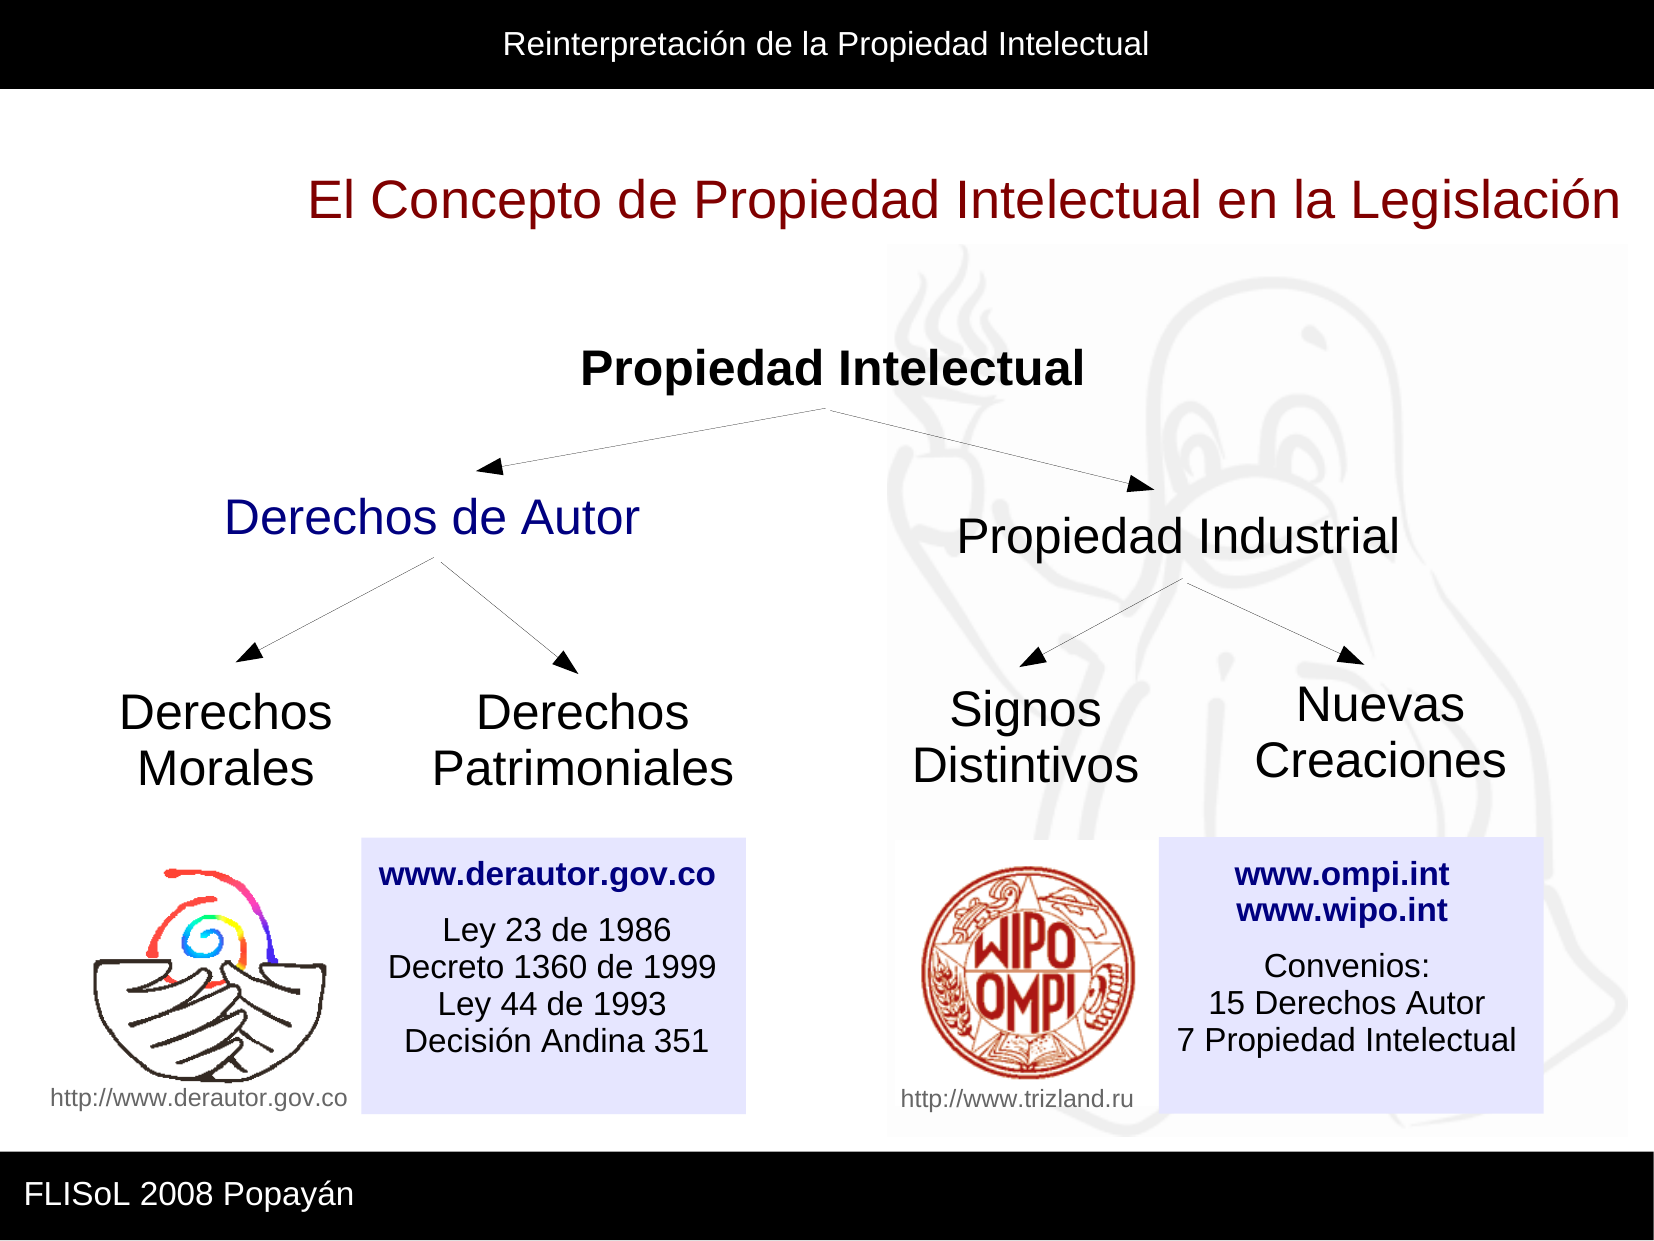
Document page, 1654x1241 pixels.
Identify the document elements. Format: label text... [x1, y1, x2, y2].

text_box Derechos Patrimoniales [431, 684, 735, 797]
text_box http://www.trizland.ru [900, 1084, 1131, 1120]
text_box Derechos de Autor [223, 489, 672, 547]
text_box http://www.derautor.gov.co [50, 1084, 363, 1113]
text_box Nuevas Creaciones [1254, 676, 1507, 789]
text_box Signos Distintivos [911, 681, 1140, 793]
title El Concepto de Propiedad Intelectual en la Legislación [147, 147, 1625, 252]
text_box Propiedad Industrial [956, 508, 1401, 565]
text_box www.derautor.gov.co Ley 23 de 1986 Decreto 1360 de 1999 Ley 44 de 1993 Decisión Andina 351 [361, 837, 746, 1115]
picture [887, 244, 1628, 1137]
text_box www.ompi.int www.wipo.int Convenios: 15 Derechos Autor 7 Propiedad Intelectual [1158, 837, 1544, 1114]
picture [82, 855, 339, 1084]
text_box Propiedad Intelectual [580, 340, 1087, 397]
text_box Derechos Morales [118, 684, 333, 797]
